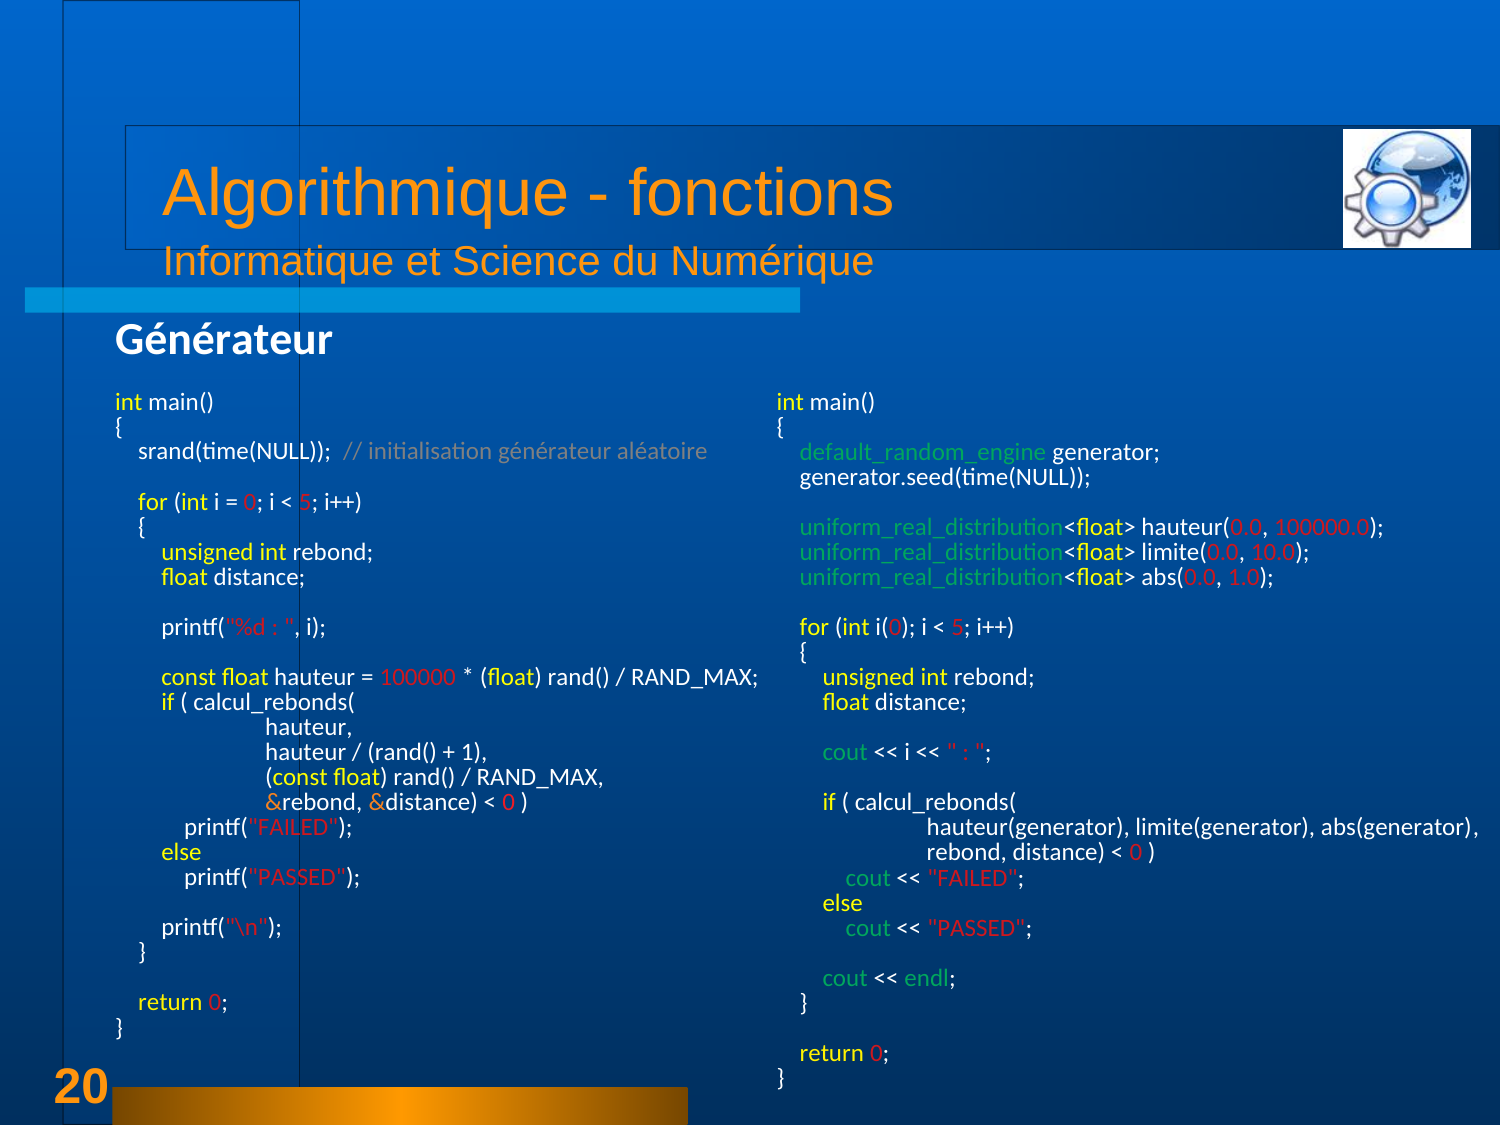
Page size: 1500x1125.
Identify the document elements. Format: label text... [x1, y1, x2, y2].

text_box int main() { default_random_engine generator; generator.seed(time(NULL)); uniform_real_distribution<float> hauteur(0.0, 100000.0); uniform_real_distribution<float> limite(0.0, 10.0); uniform_real_distribution<float> abs(0.0, 1.0); for (int i(0); i < 5; i++) { unsigned int rebond; float distance; cout << i << " : "; if ( calcul_rebonds( hauteur(generator), limite(generator), abs(generator), rebond, distance) < 0 ) cout << "FAILED"; else cout << "PASSED"; cout << endl; } return 0; } [761, 313, 1500, 1125]
text_box Générateur int main() { srand(time(NULL)); // initialisation générateur aléatoire for (int i = 0; i < 5; i++) { unsigned int rebond; float distance; printf("%d : ", i); const float hauteur = 100000 * (float) rand() / RAND_MAX; if ( calcul_rebonds( hauteur, hauteur / (rand() + 1), (const float) rand() / RAND_MAX, &rebond, &distance) < 0 ) printf("FAILED"); else printf("PASSED"); printf("\n"); } return 0; } [100, 312, 798, 1075]
picture [1343, 129, 1471, 248]
